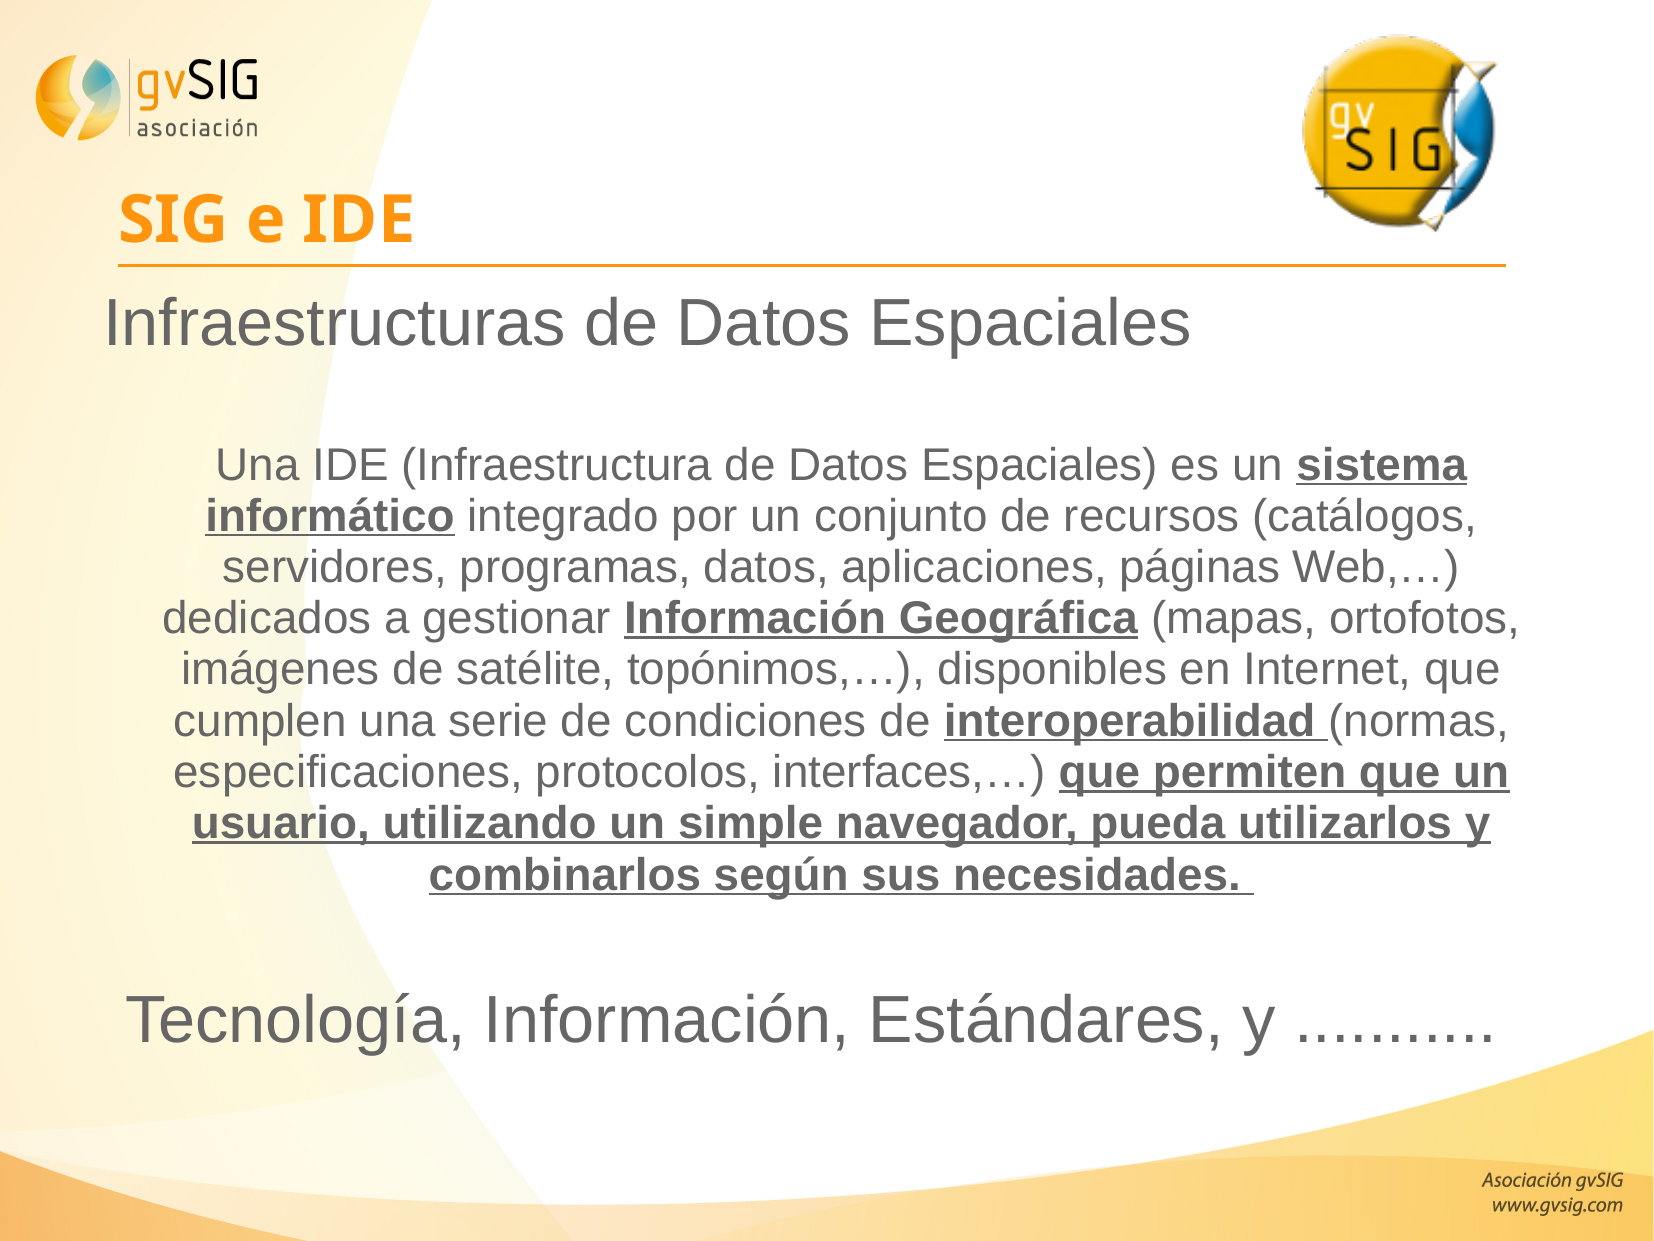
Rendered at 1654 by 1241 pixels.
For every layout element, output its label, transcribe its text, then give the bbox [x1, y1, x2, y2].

text_box Infraestructuras de Datos Espaciales [88, 277, 1565, 368]
text_box SIG e IDE [118, 177, 1247, 256]
text_box Una IDE (Infraestructura de Datos Espaciales) es un sistema informático integrado por un conjunto de recursos (catálogos, servidores, programas, datos, aplicaciones, páginas Web,…) dedicados a gestionar Información Geográfica (mapas, ortofotos, imágenes de satélite, topónimos,…), disponibles en Internet, que cumplen una serie de condiciones de interoperabilidad (normas, especificaciones, protocolos, interfaces,…) que permiten que un usuario, utilizando un simple navegador, pueda utilizarlos y combinarlos según sus necesidades. [118, 431, 1565, 959]
text_box Tecnología, Información, Estándares, y ........... [88, 974, 1536, 1139]
picture [0, 0, 1654, 1241]
